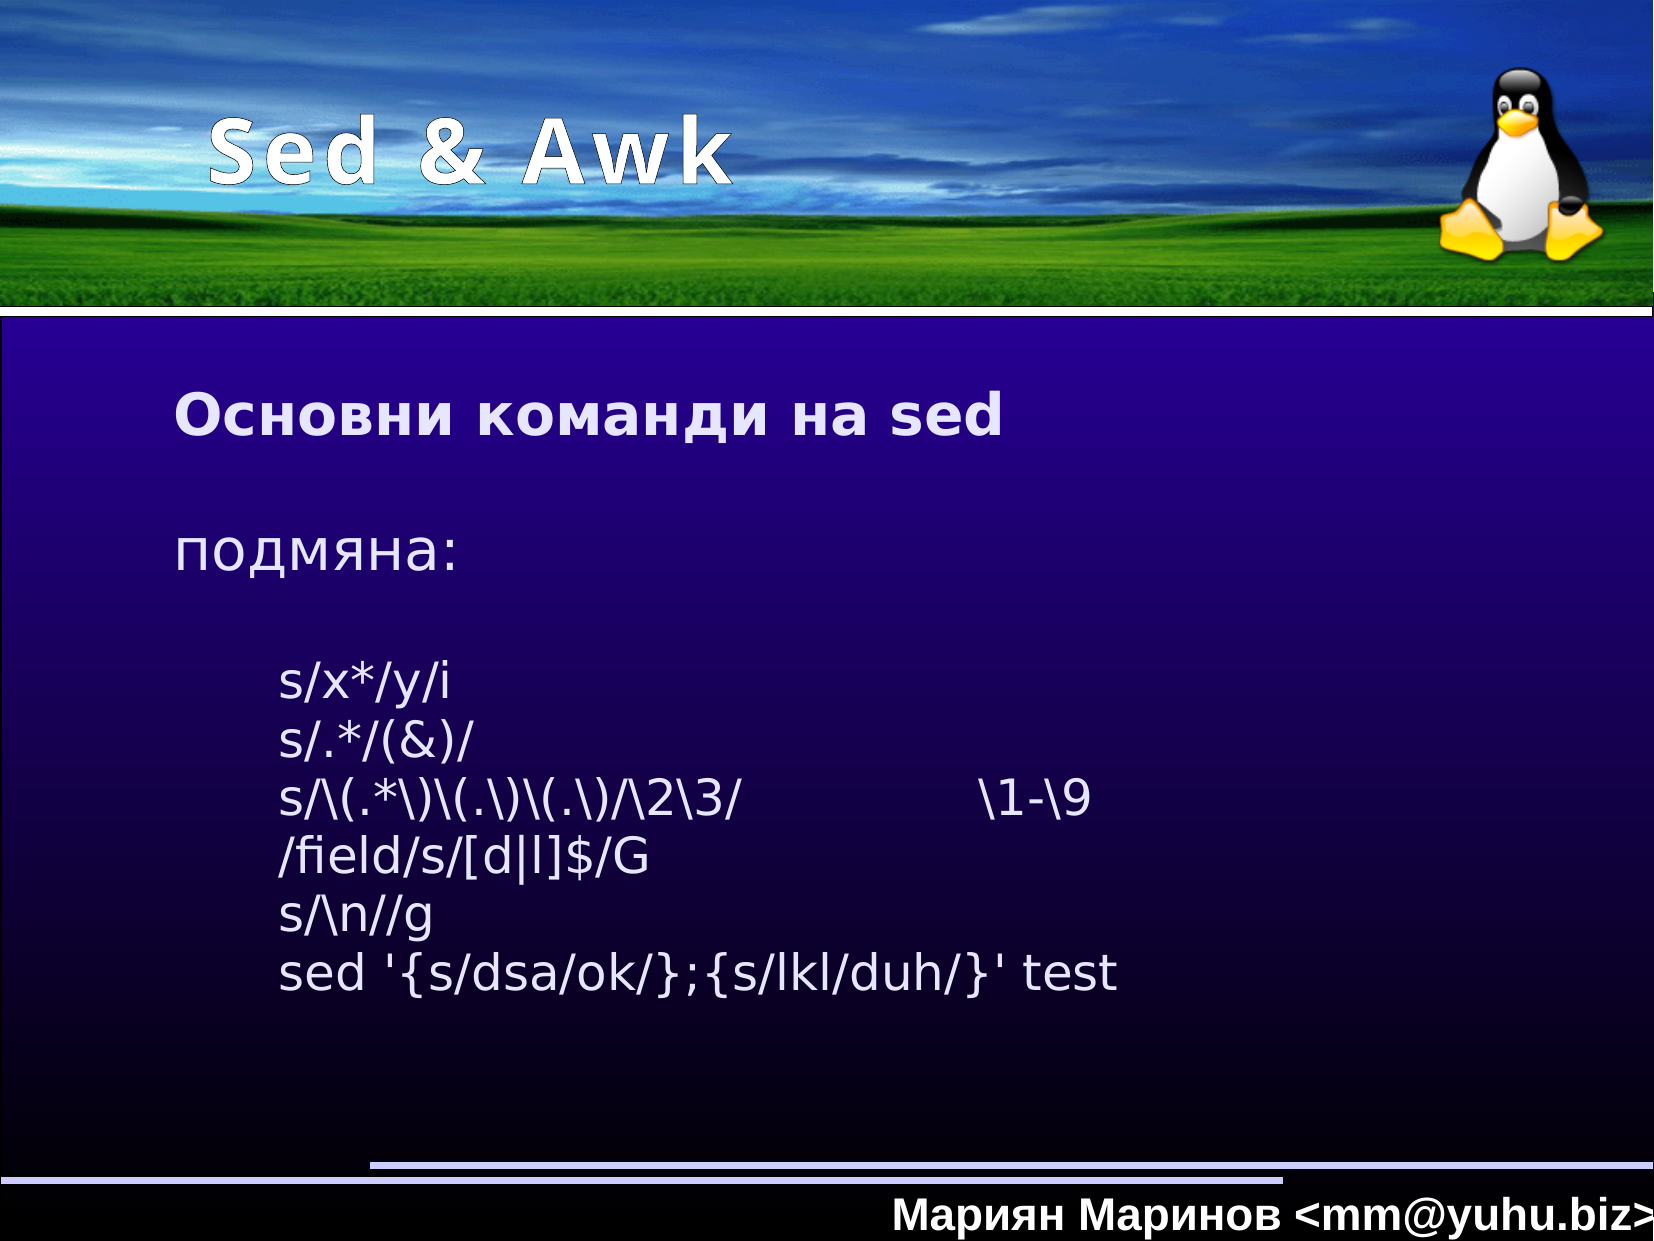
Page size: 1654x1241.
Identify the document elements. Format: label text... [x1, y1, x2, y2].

text_box [0, 306, 1653, 1217]
list Основни команди на sed подмяна: s/x*/y/i s/.*/(&)/ s/\(.*\)\(.\)\(.\)/\2\3/ \1-\9 /field/s/[d|l]$/G s/\n//g sed '{s/dsa/ok/};{s/lkl/duh/}' test [101, 381, 1529, 1015]
title Sed & Awk [206, 44, 1416, 252]
text_box Мариян Маринов <mm@yuhu.biz> [891, 1189, 1653, 1241]
picture [0, 0, 1653, 306]
